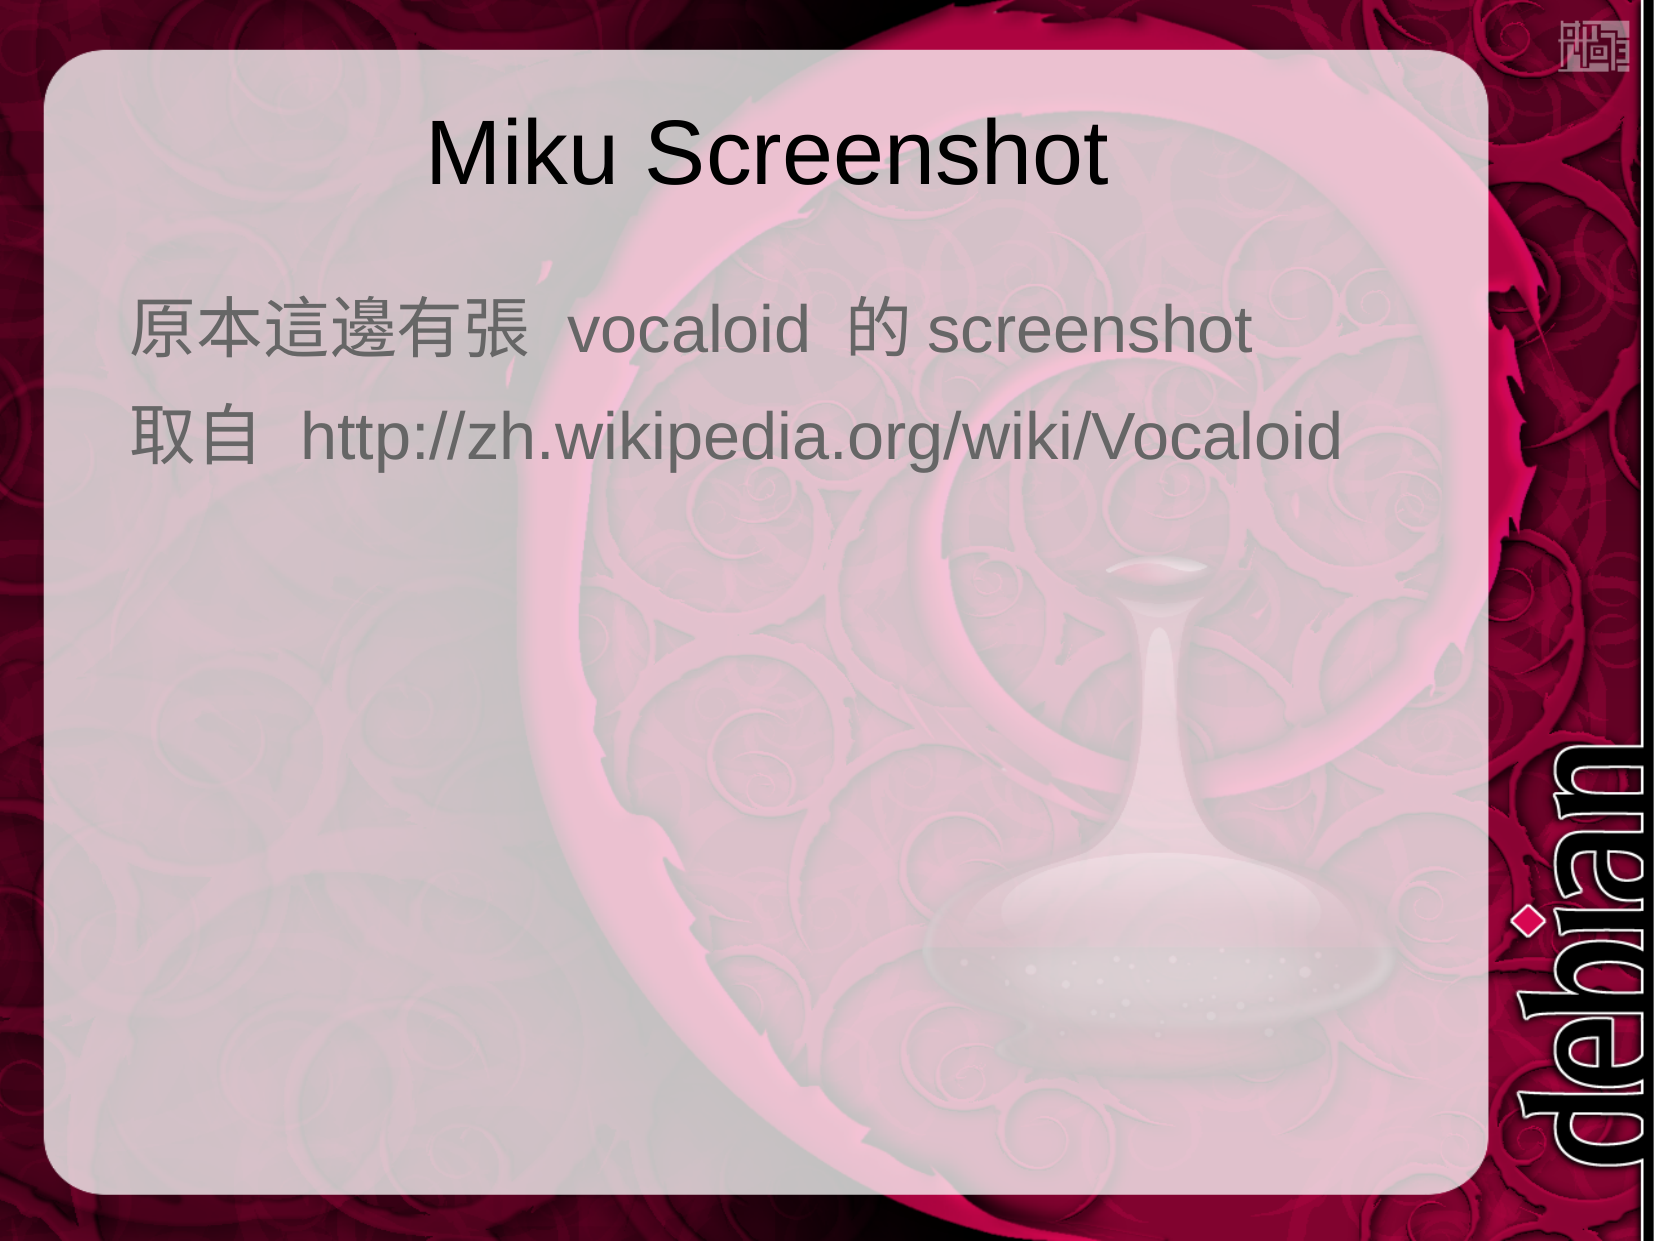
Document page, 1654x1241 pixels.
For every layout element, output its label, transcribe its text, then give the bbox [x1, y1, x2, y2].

picture [0, 0, 1654, 1241]
title Miku Screenshot [59, 49, 1477, 257]
list 原本這邊有張 vocaloid 的screenshot 取自 http://zh.wikipedia.org/wiki/Vocaloid [59, 290, 1477, 1109]
